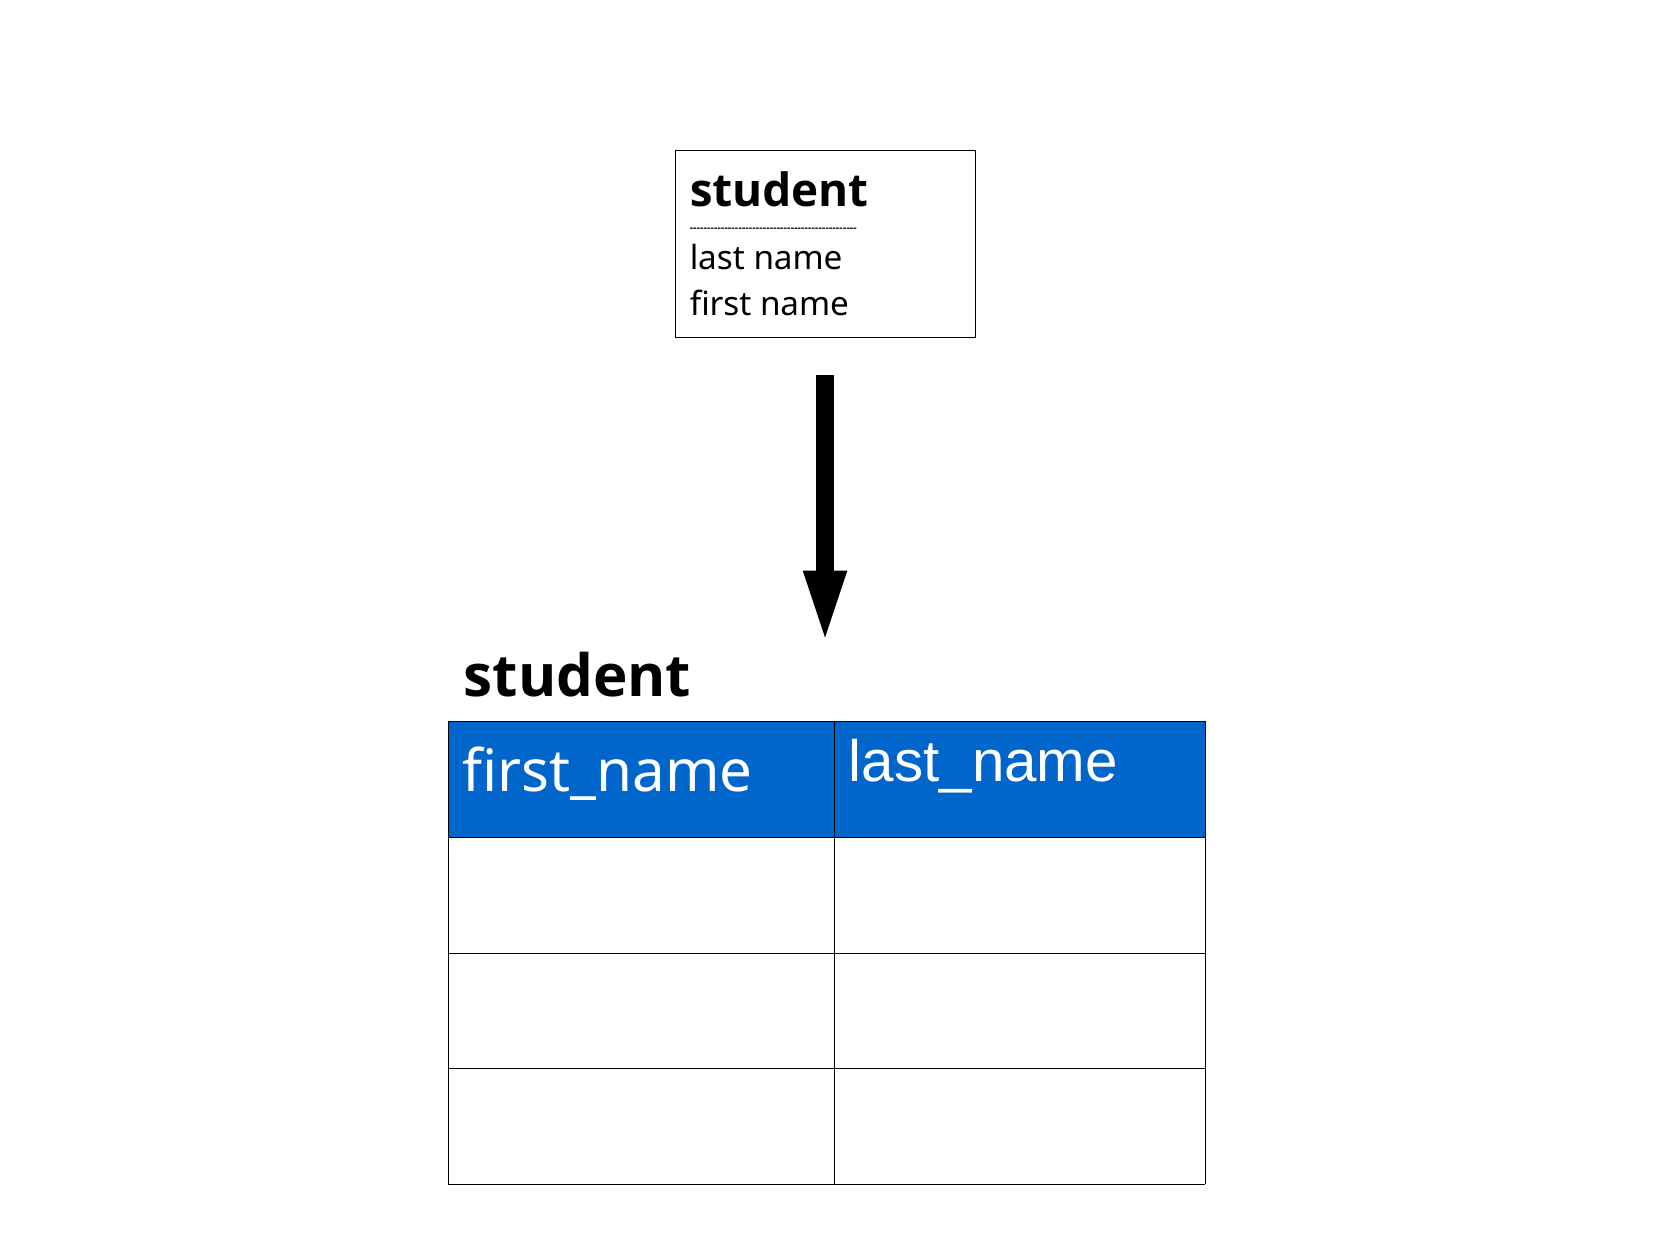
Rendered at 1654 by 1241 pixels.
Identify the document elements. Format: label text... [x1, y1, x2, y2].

table_cell [449, 1069, 834, 1184]
text_box student [449, 626, 788, 713]
table_cell [835, 838, 1205, 953]
table_cell [835, 1069, 1205, 1184]
table_cell [835, 954, 1205, 1068]
table_header first_name [449, 722, 834, 837]
table_header last_name [835, 722, 1205, 837]
table_cell [449, 838, 834, 953]
text_box student ------------------------------------------------ last name first name [675, 150, 976, 338]
table_cell [449, 954, 834, 1068]
